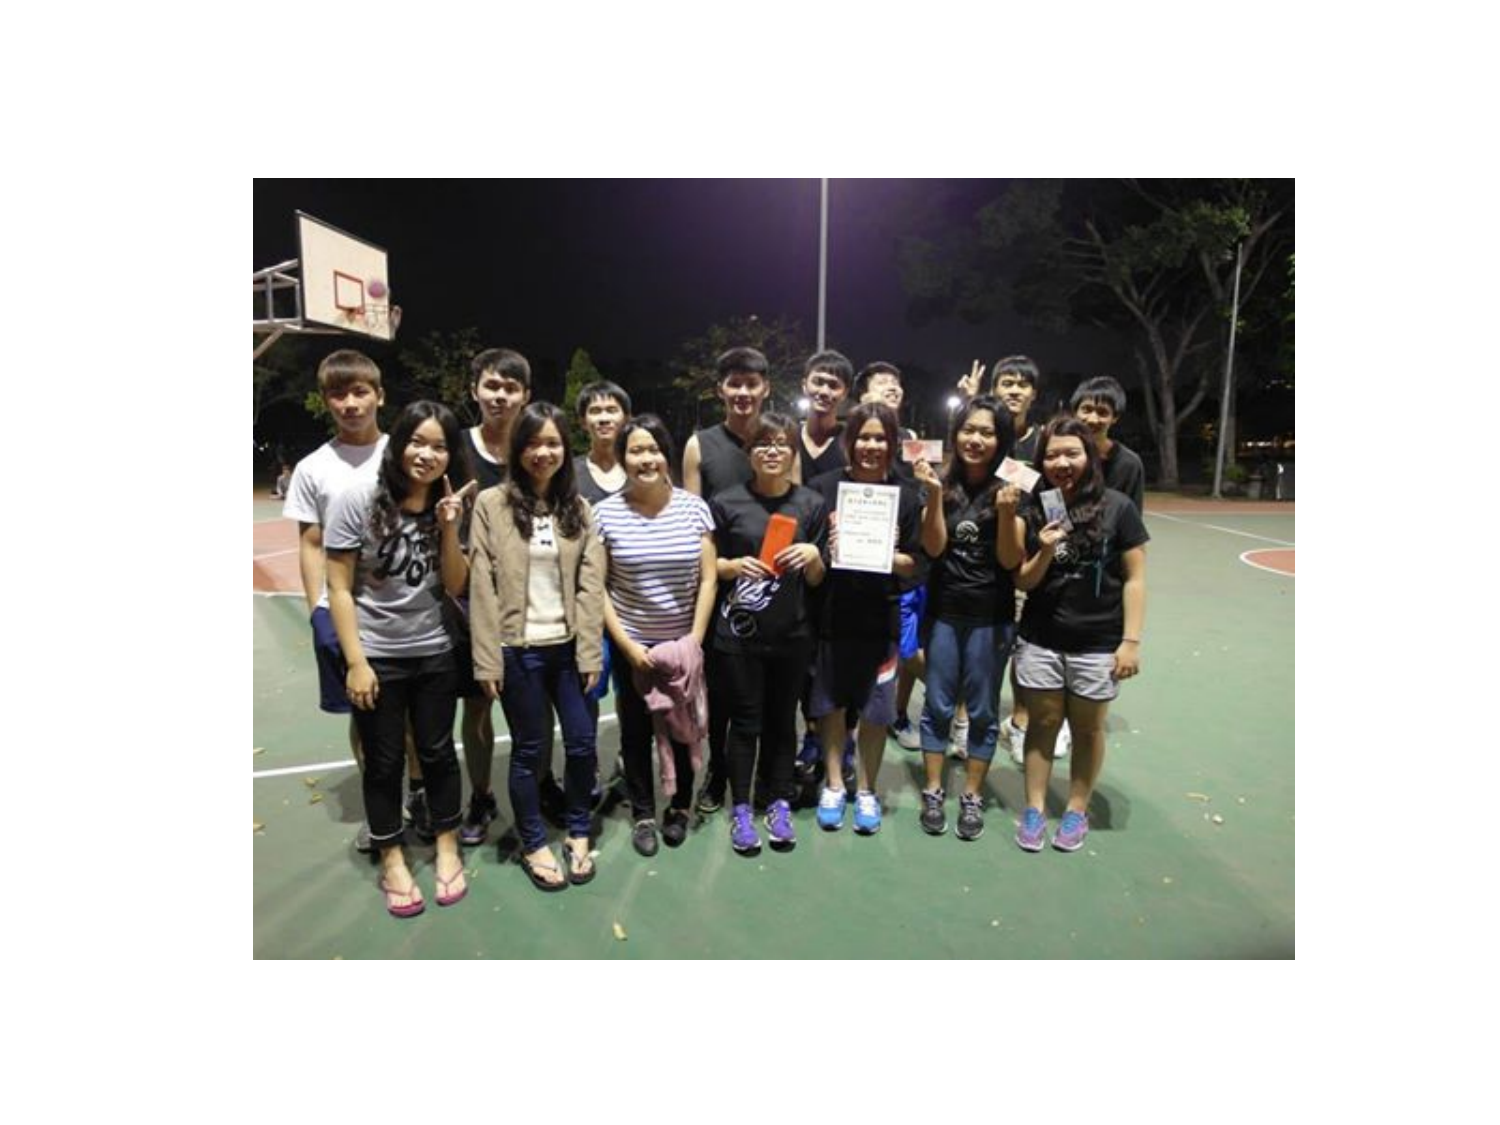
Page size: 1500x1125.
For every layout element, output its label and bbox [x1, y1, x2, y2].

picture [253, 178, 1295, 960]
